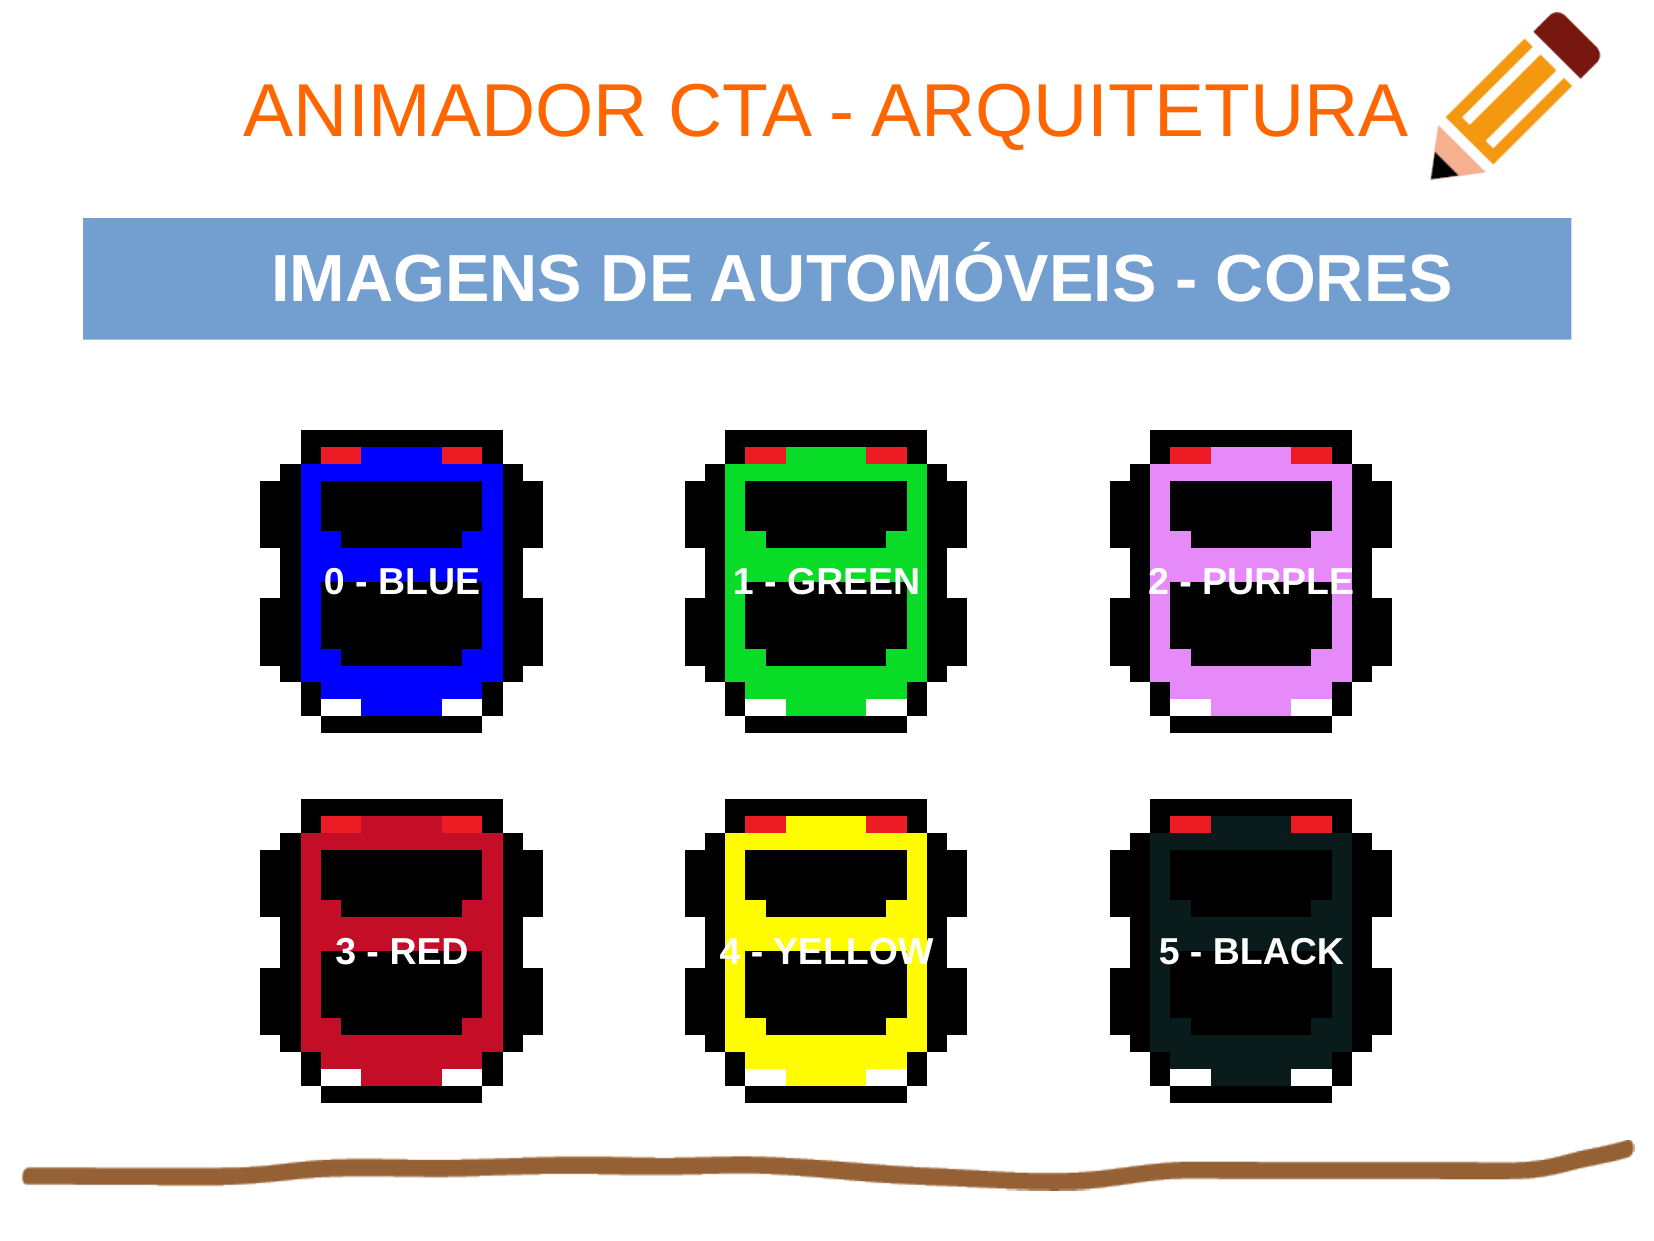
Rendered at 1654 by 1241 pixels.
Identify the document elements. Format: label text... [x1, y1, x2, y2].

picture [625, 414, 1028, 750]
title ANIMADOR CTA - ARQUITETURA [82, 49, 1571, 172]
picture [22, 1140, 1635, 1191]
picture [200, 414, 604, 750]
picture [1050, 783, 1453, 1120]
list IMAGENS DE AUTOMÓVEIS - CORES [83, 218, 1572, 340]
picture [1050, 414, 1453, 750]
picture [1430, 12, 1601, 181]
picture [200, 783, 604, 1120]
picture [625, 783, 1028, 1120]
